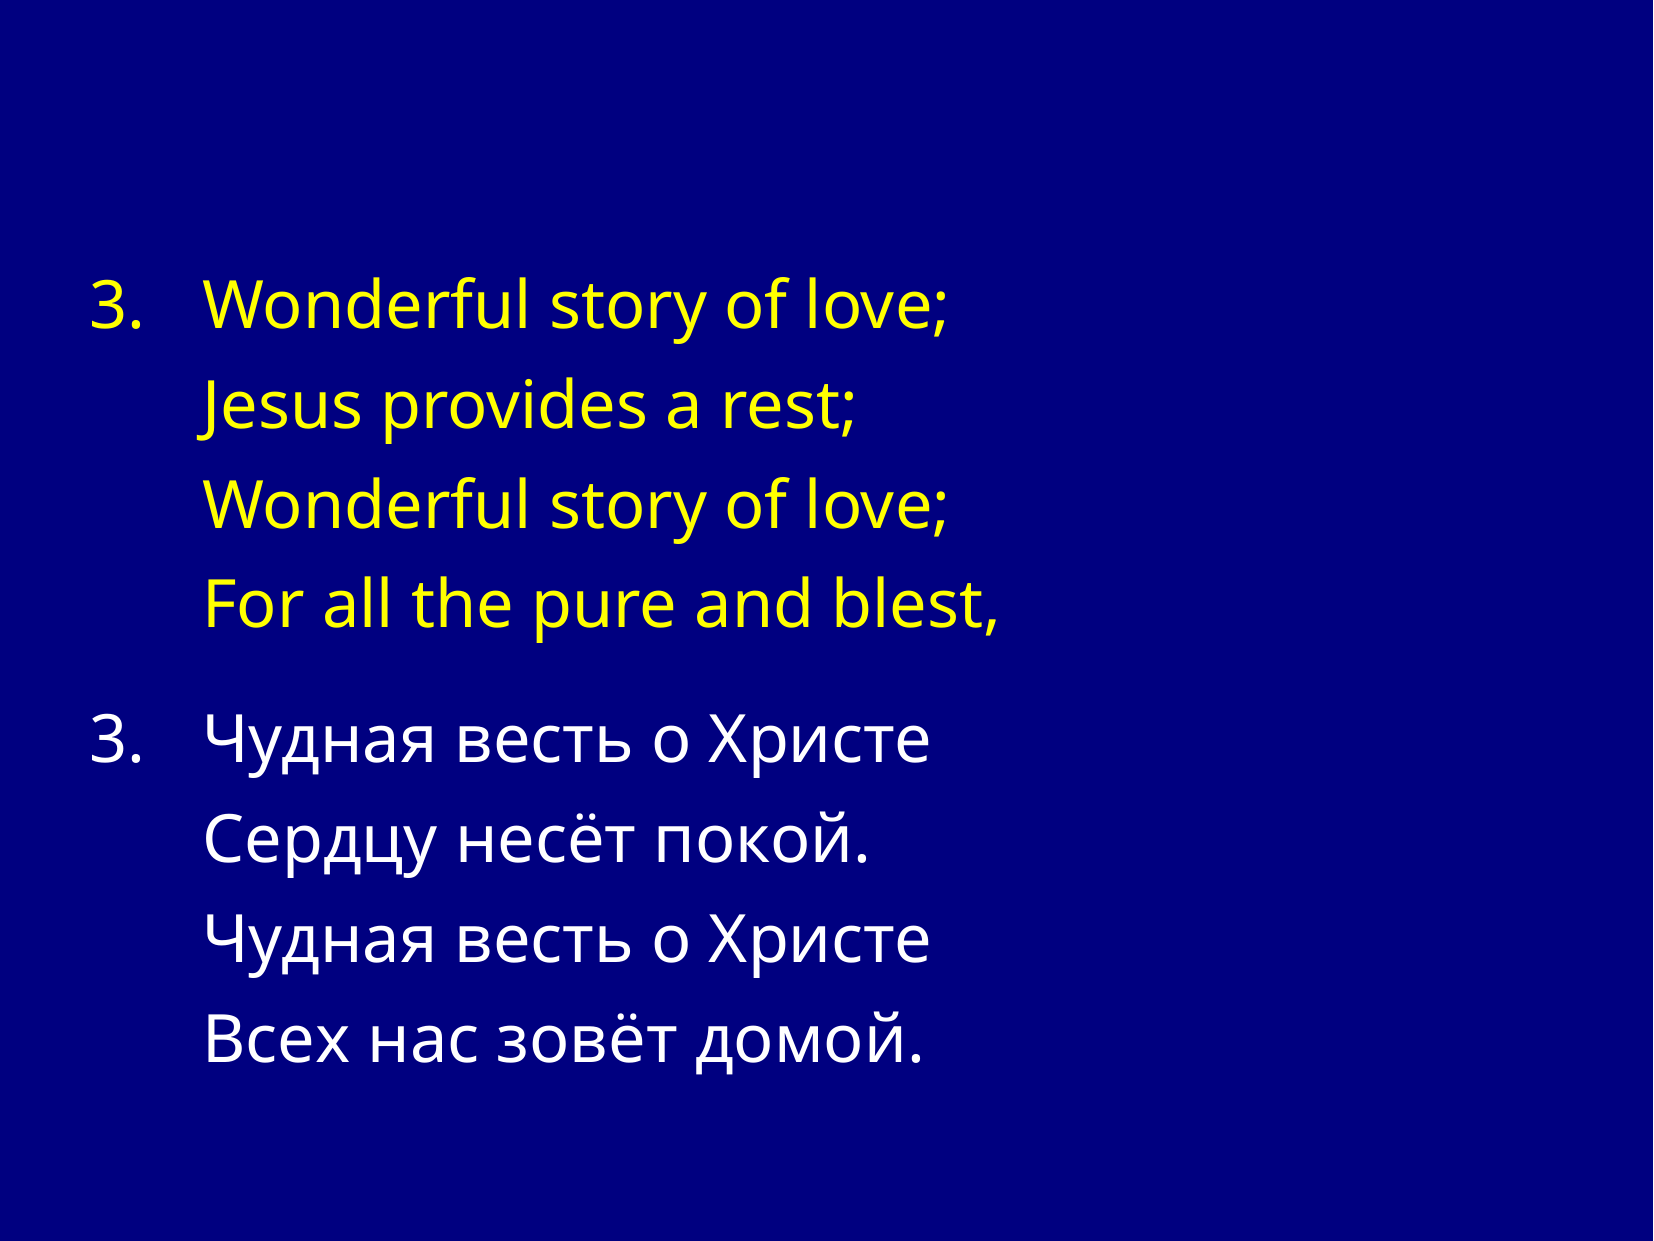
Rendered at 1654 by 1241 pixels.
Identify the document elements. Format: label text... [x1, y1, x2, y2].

text_box 3. Wonderful story of love; Jesus provides a rest; Wonderful story of love; For all the pure and blest, [75, 150, 1576, 638]
text_box 3. Чудная весть о Христе Сердцу несёт покой. Чудная весть о Христе Всех нас зовёт домой. [75, 675, 1576, 1163]
